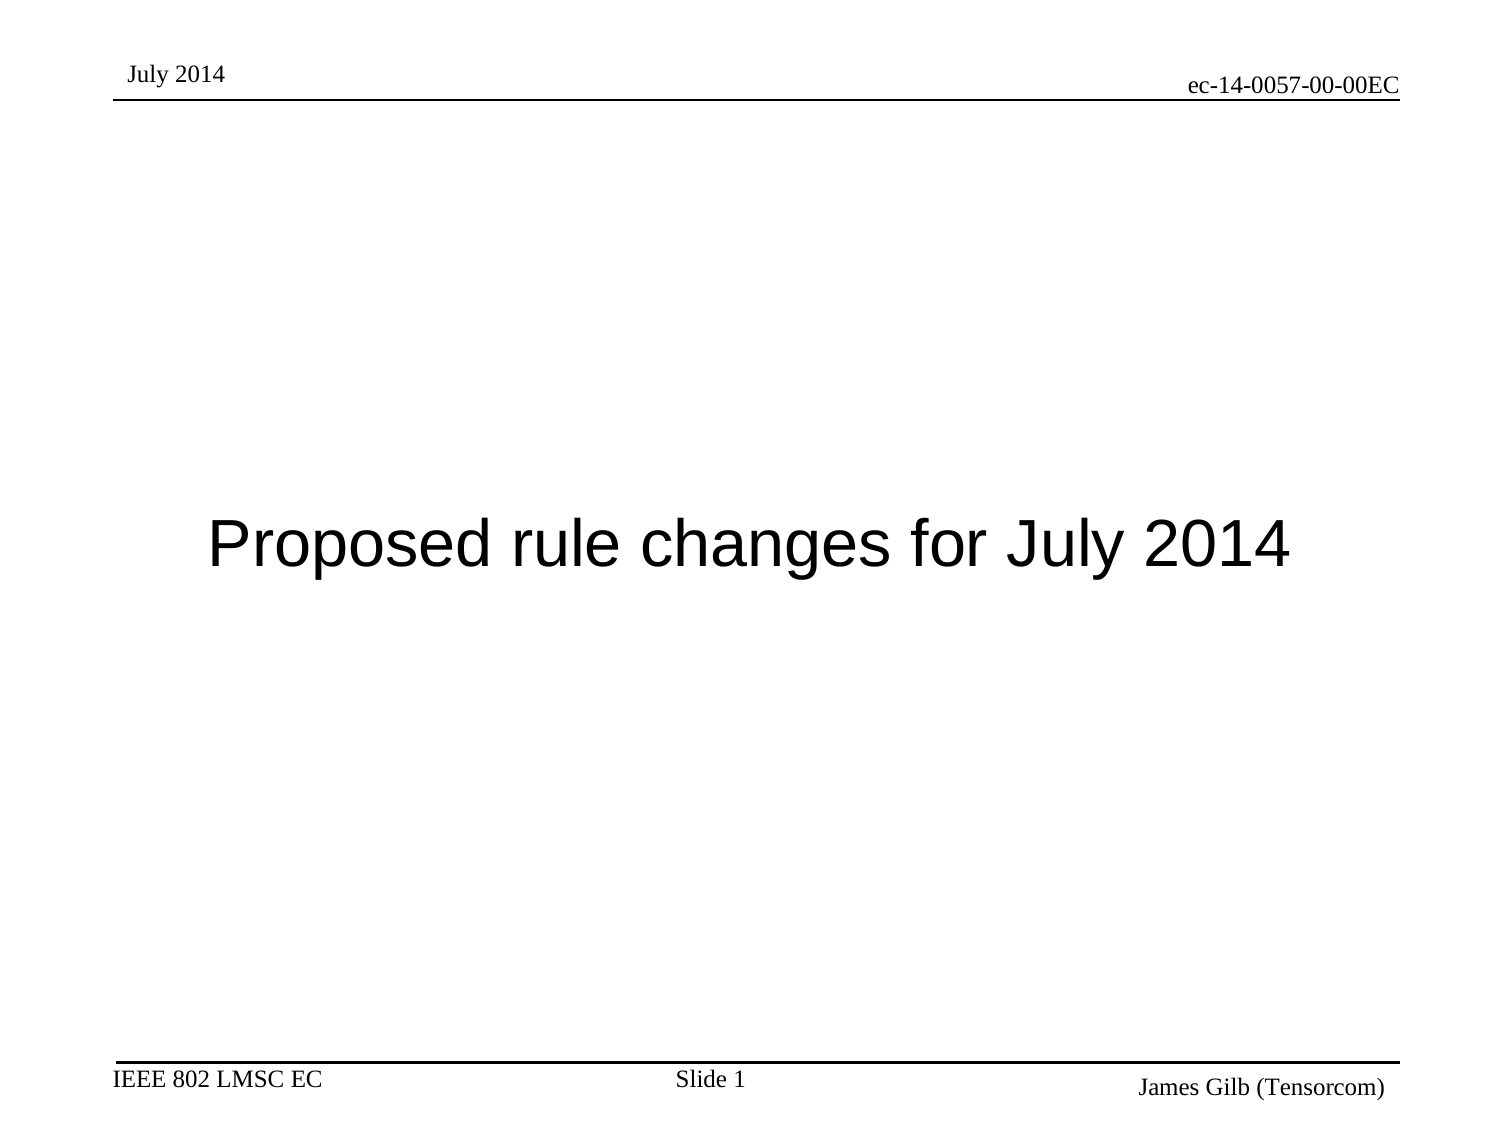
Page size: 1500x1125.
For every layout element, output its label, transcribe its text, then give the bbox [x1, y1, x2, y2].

subtitle Proposed rule changes for July 2014 [112, 112, 1388, 968]
